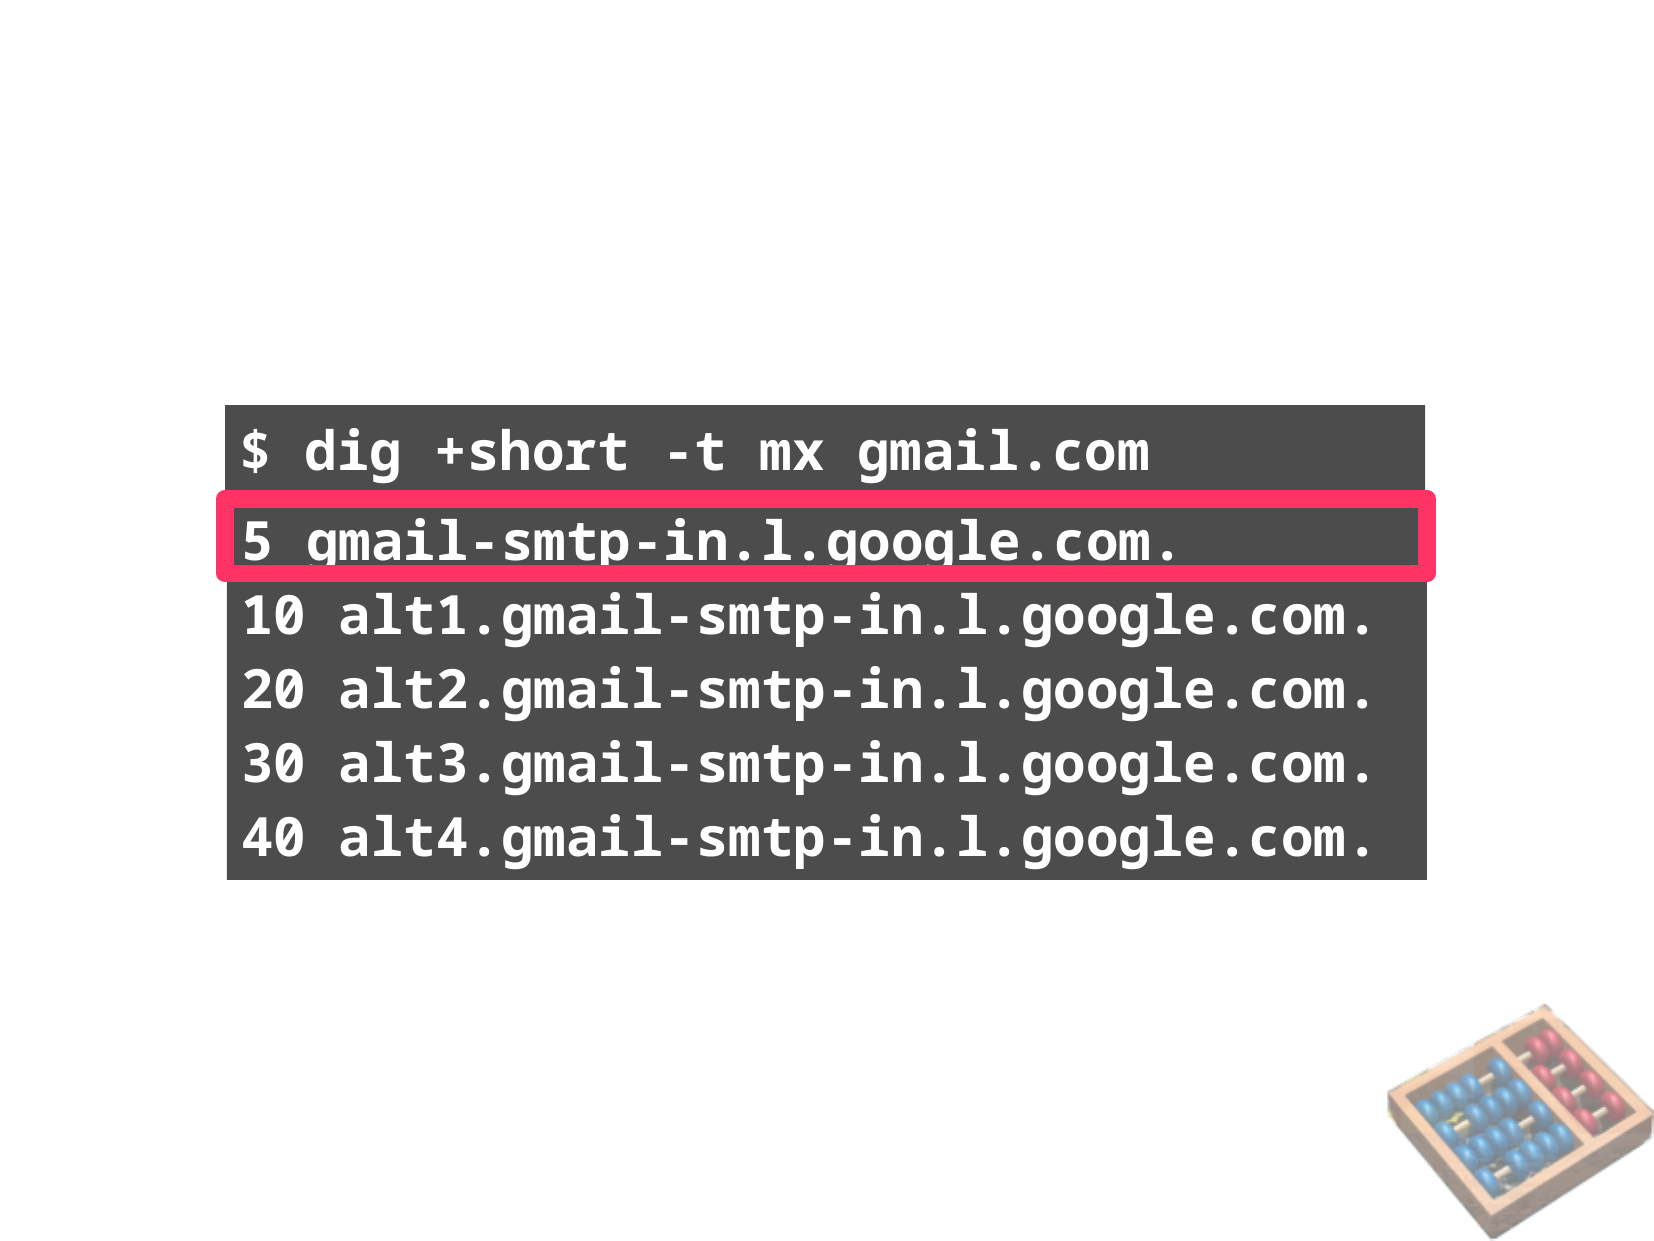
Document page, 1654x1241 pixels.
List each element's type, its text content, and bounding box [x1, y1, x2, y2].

text_box $ dig +short -t mx gmail.com [225, 405, 1426, 485]
text_box 5 gmail-smtp-in.l.google.com. 10 alt1.gmail-smtp-in.l.google.com. 20 alt2.gmail-smtp-in.l.google.com. 30 alt3.gmail-smtp-in.l.google.com. 40 alt4.gmail-smtp-in.l.google.com. [234, 508, 1418, 565]
text_box 5 gmail-smtp-in.l.google.com. 10 alt1.gmail-smtp-in.l.google.com. 20 alt2.gmail-smtp-in.l.google.com. 30 alt3.gmail-smtp-in.l.google.com. 40 alt4.gmail-smtp-in.l.google.com. [226, 582, 1427, 833]
